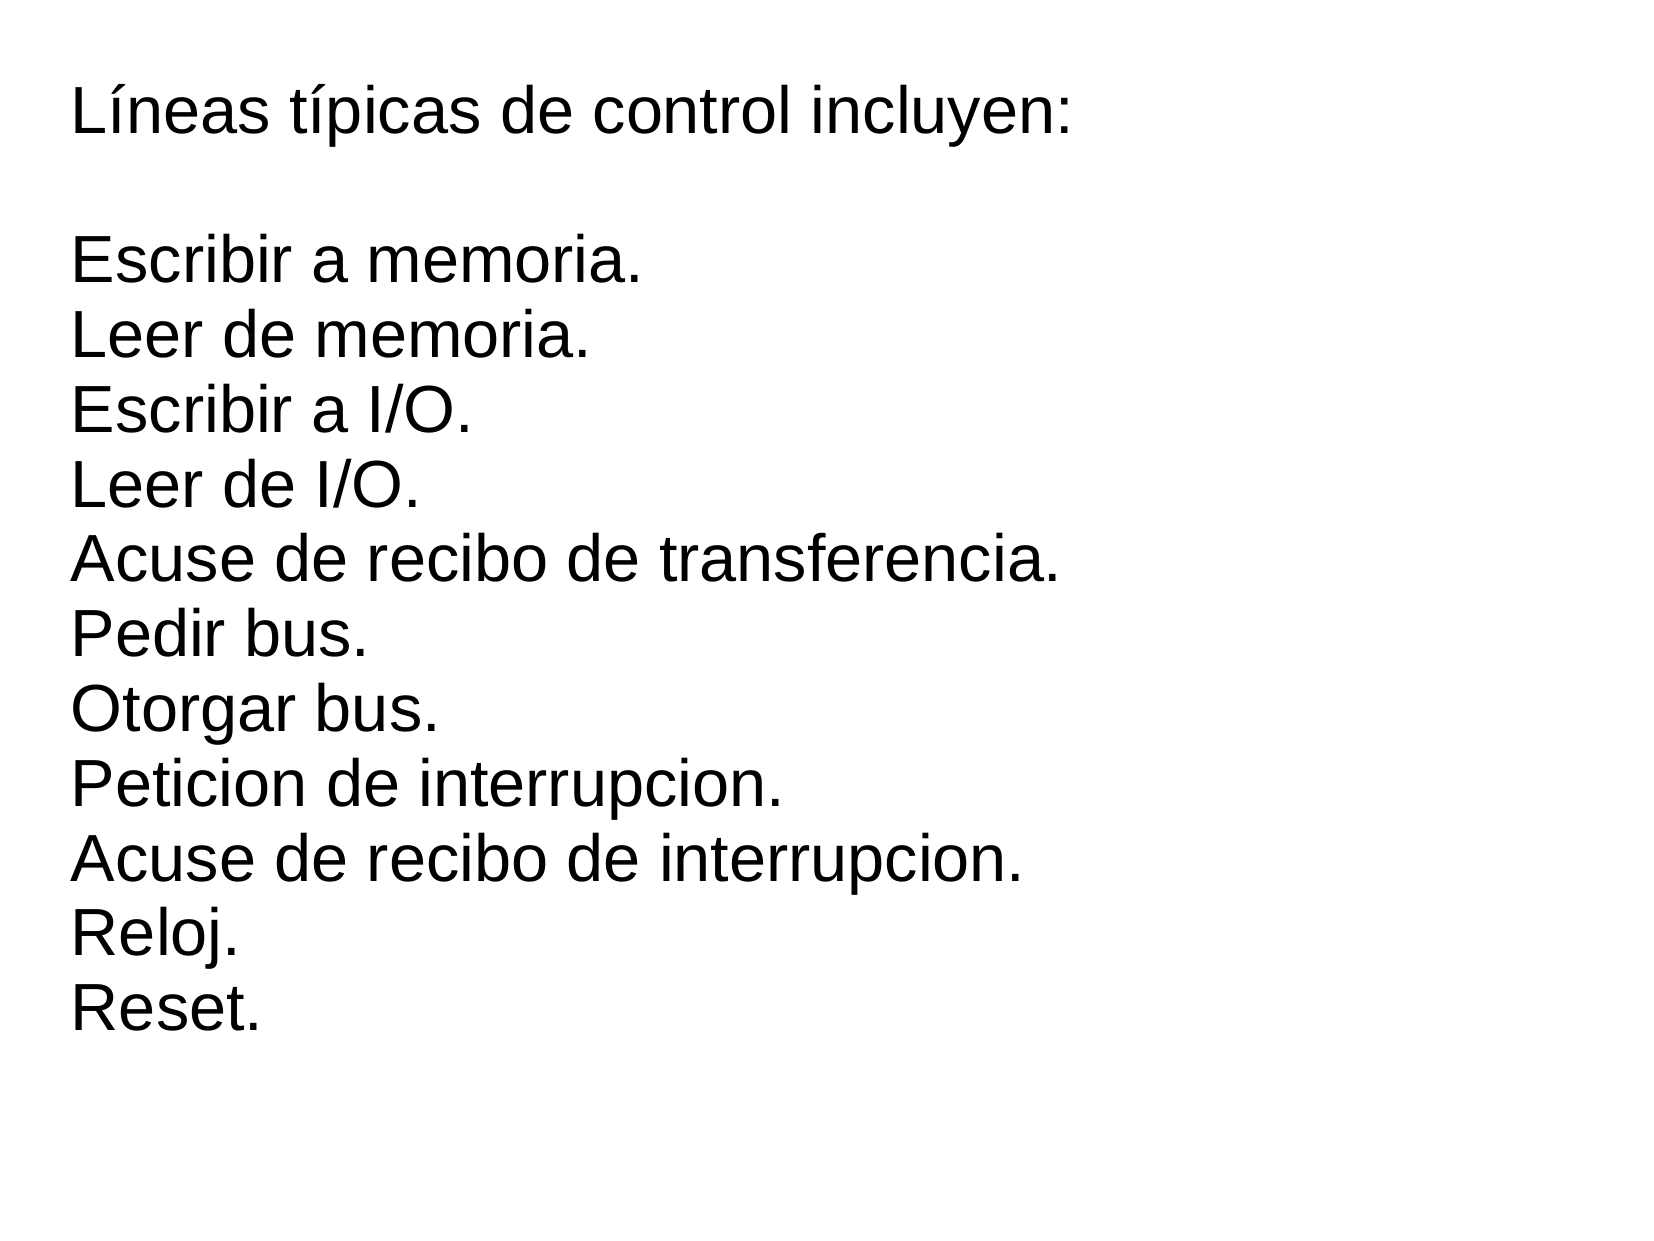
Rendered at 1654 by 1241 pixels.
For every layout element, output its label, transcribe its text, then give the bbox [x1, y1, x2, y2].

subtitle Líneas típicas de control incluyen: Escribir a memoria. Leer de memoria. Escribir a I/O. Leer de I/O. Acuse de recibo de transferencia. Pedir bus. Otorgar bus. Peticion de interrupcion. Acuse de recibo de interrupcion. Reloj. Reset. [70, 72, 1559, 1195]
